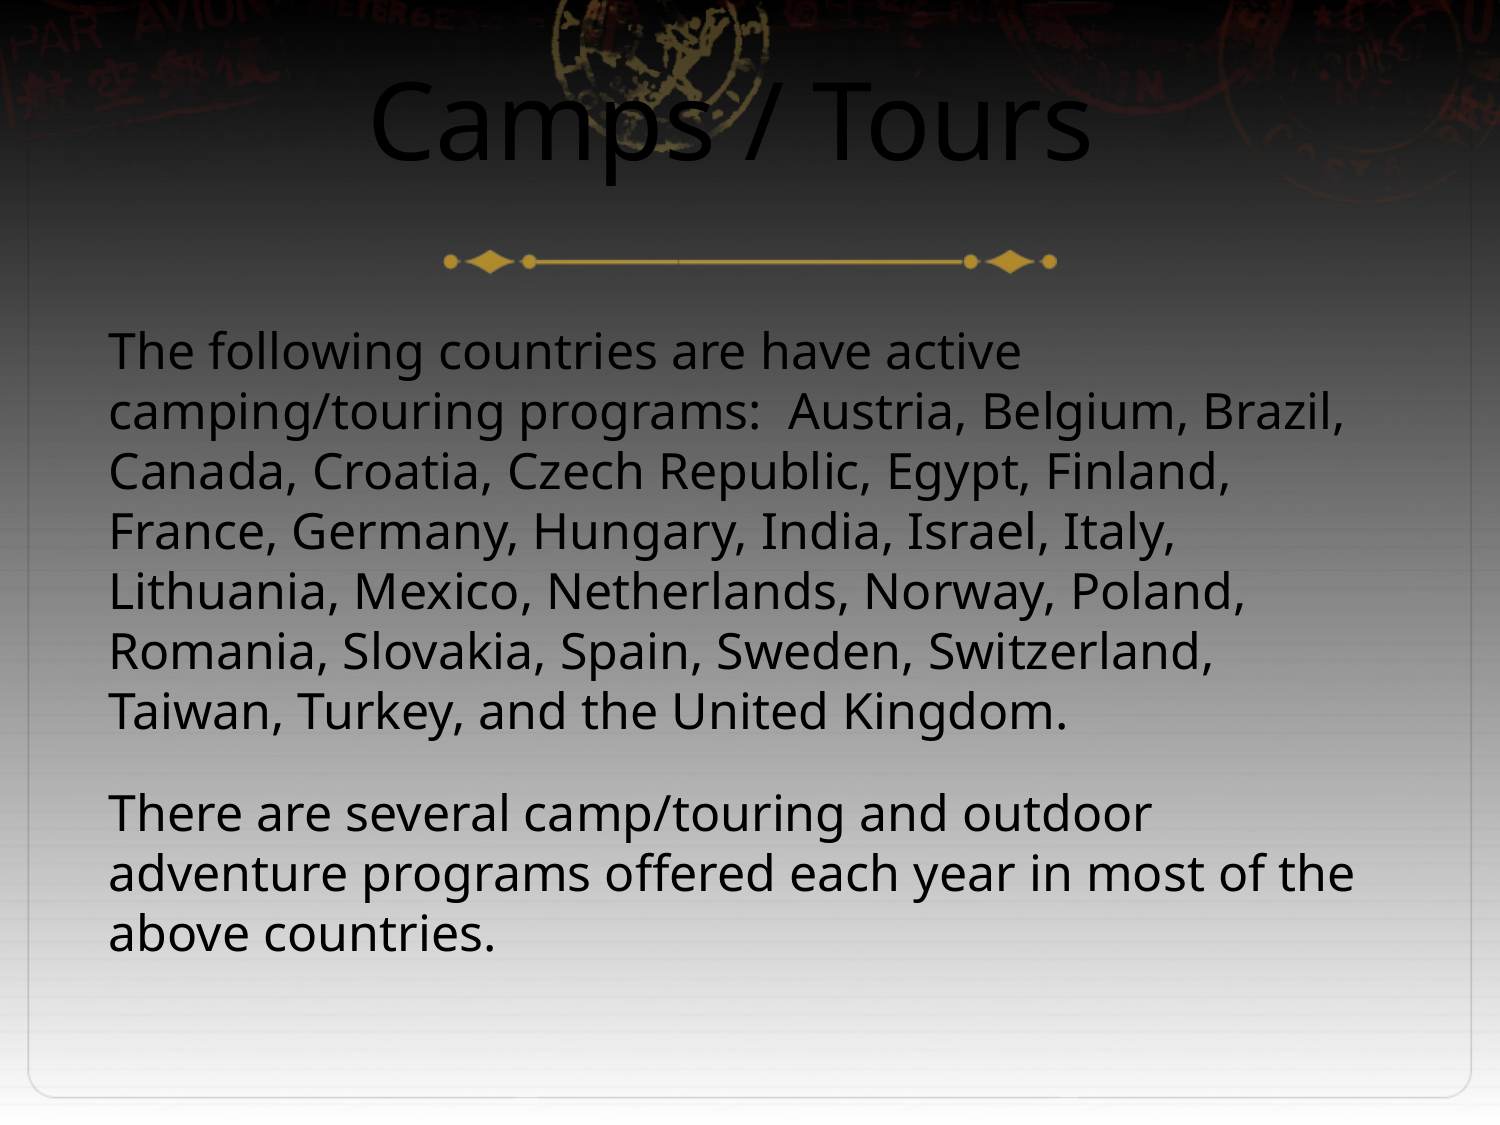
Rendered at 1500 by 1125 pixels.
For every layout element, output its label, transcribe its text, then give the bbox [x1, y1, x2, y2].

list The following countries are have active camping/touring programs: Austria, Belgium, Brazil, Canada, Croatia, Czech Republic, Egypt, Finland, France, Germany, Hungary, India, Israel, Italy, Lithuania, Mexico, Netherlands, Norway, Poland, Romania, Slovakia, Spain, Sweden, Switzerland, Taiwan, Turkey, and the United Kingdom. There are several camp/touring and outdoor adventure programs offered each year in most of the above countries. [93, 312, 1407, 988]
title Camps / Tours [74, 45, 1387, 233]
picture [0, 0, 1500, 1125]
